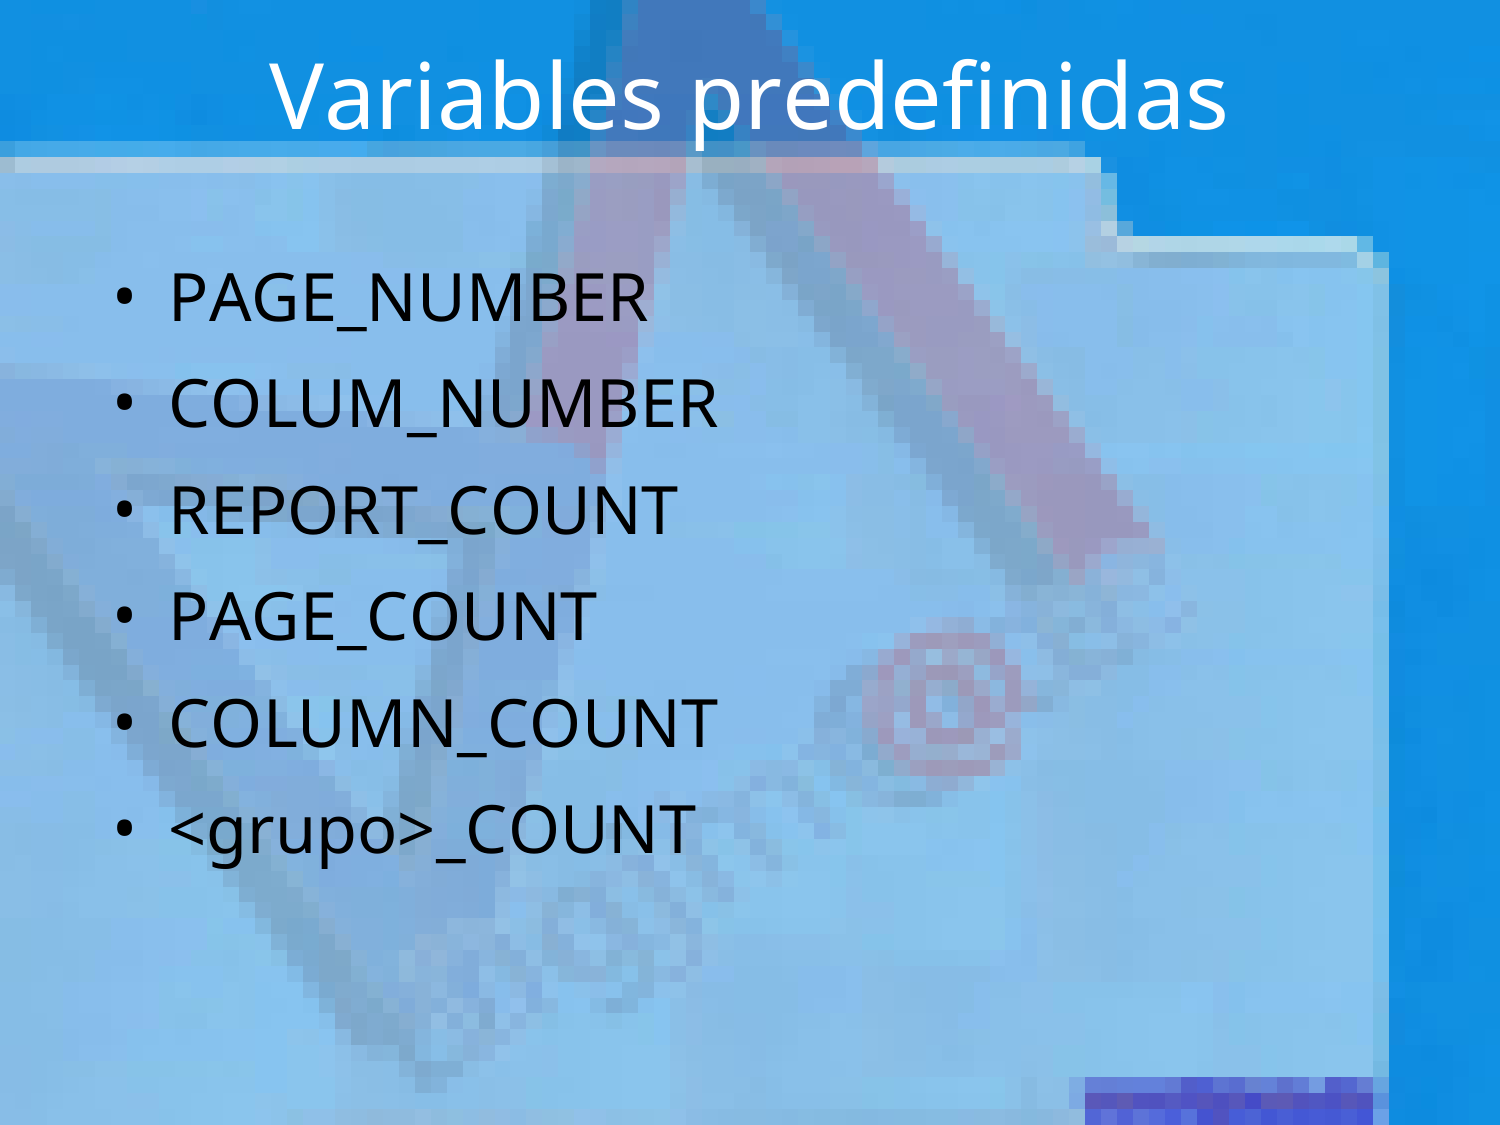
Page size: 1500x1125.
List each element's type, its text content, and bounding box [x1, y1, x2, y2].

list PAGE_NUMBER COLUM_NUMBER REPORT_COUNT PAGE_COUNT COLUMN_COUNT <grupo>_COUNT [112, 249, 1388, 1001]
picture [0, 0, 1500, 1125]
title Variables predefinidas [112, 0, 1388, 214]
